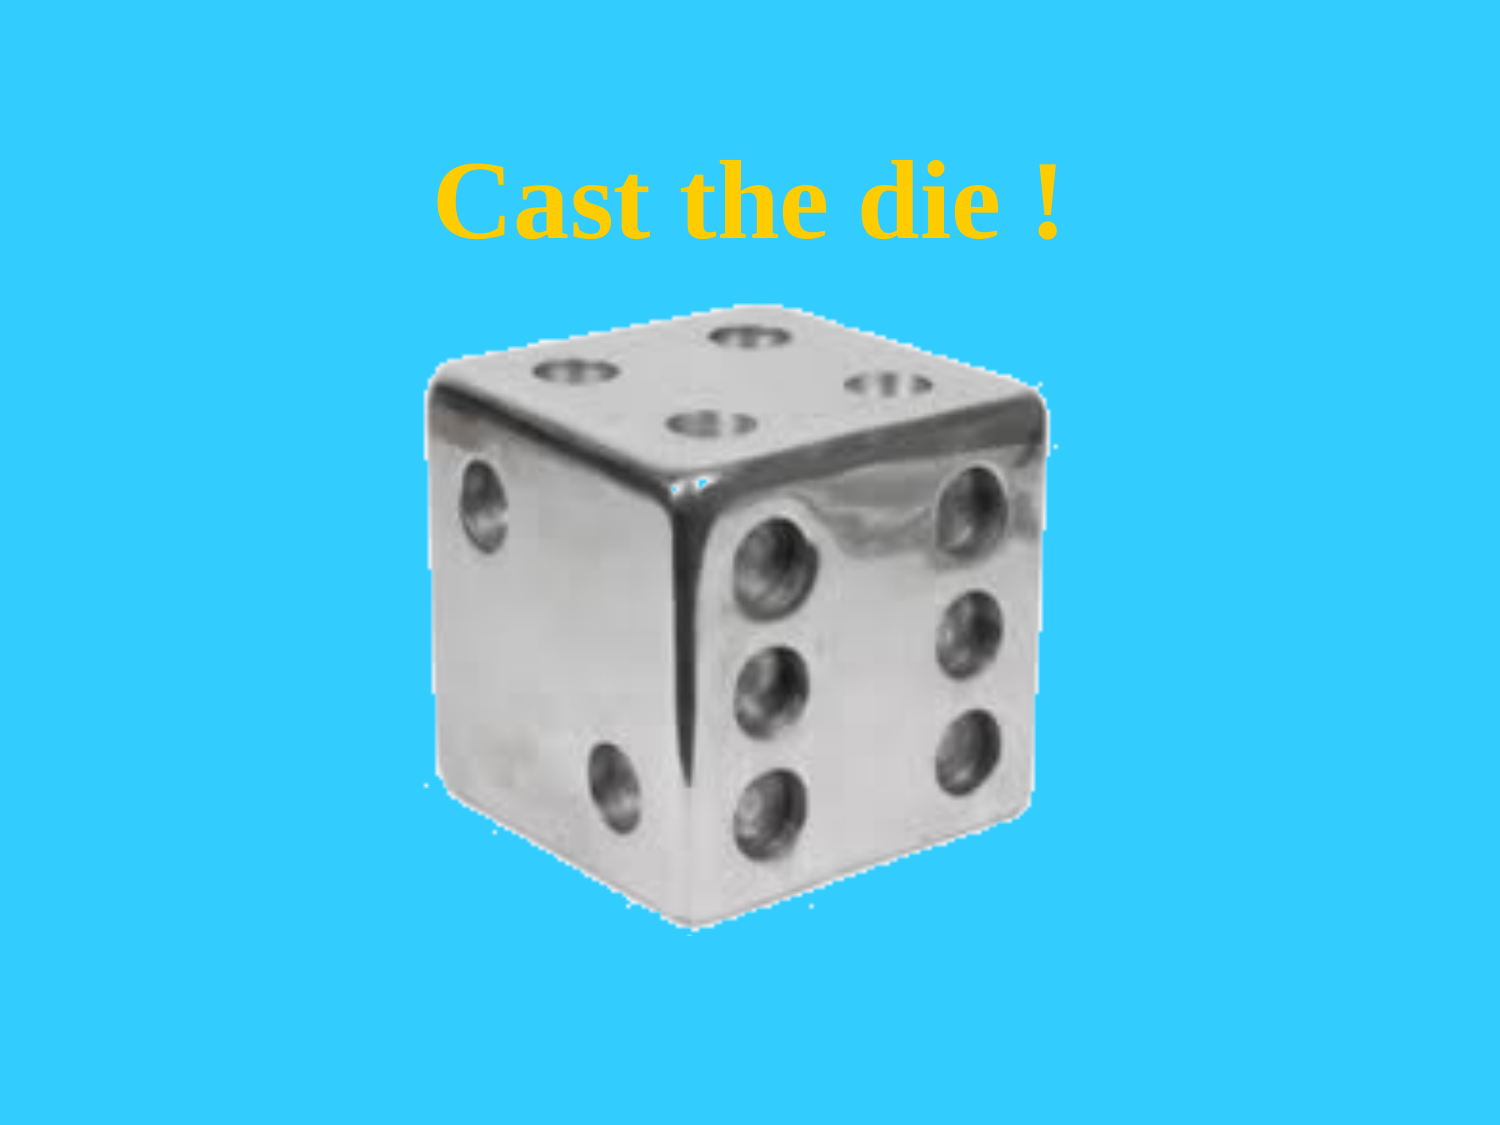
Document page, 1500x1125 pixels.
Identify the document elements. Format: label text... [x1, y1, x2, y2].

picture [412, 299, 1063, 936]
title Cast the die ! [112, 99, 1388, 288]
